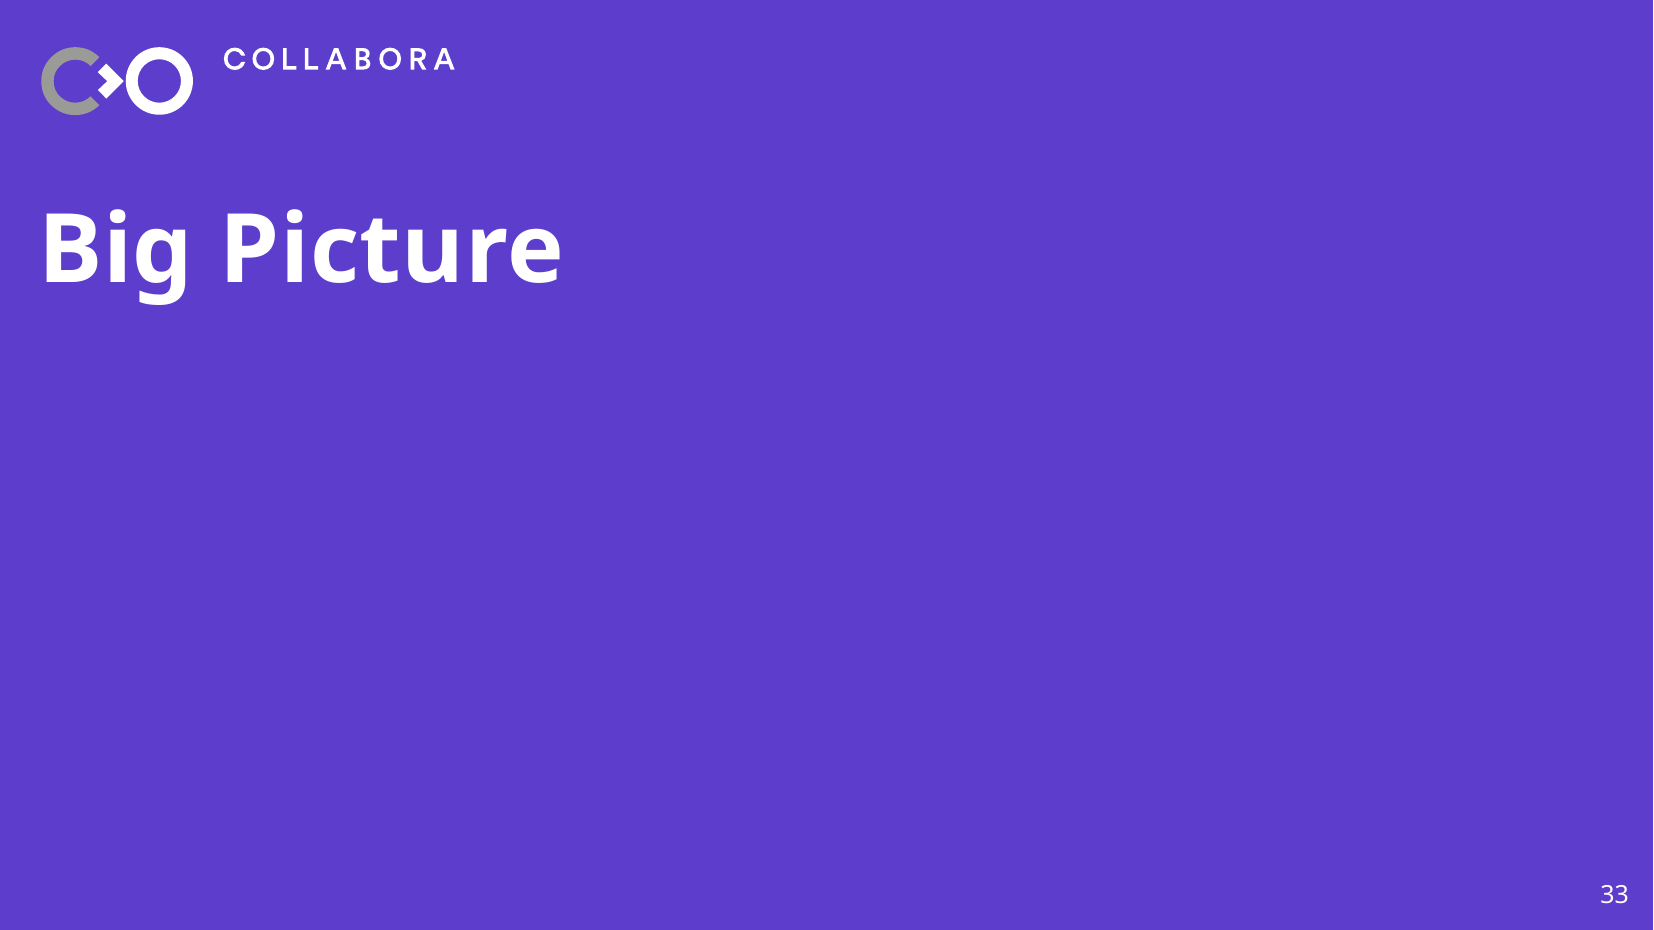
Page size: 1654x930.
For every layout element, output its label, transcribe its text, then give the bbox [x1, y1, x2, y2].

title Big Picture [38, 186, 1614, 243]
